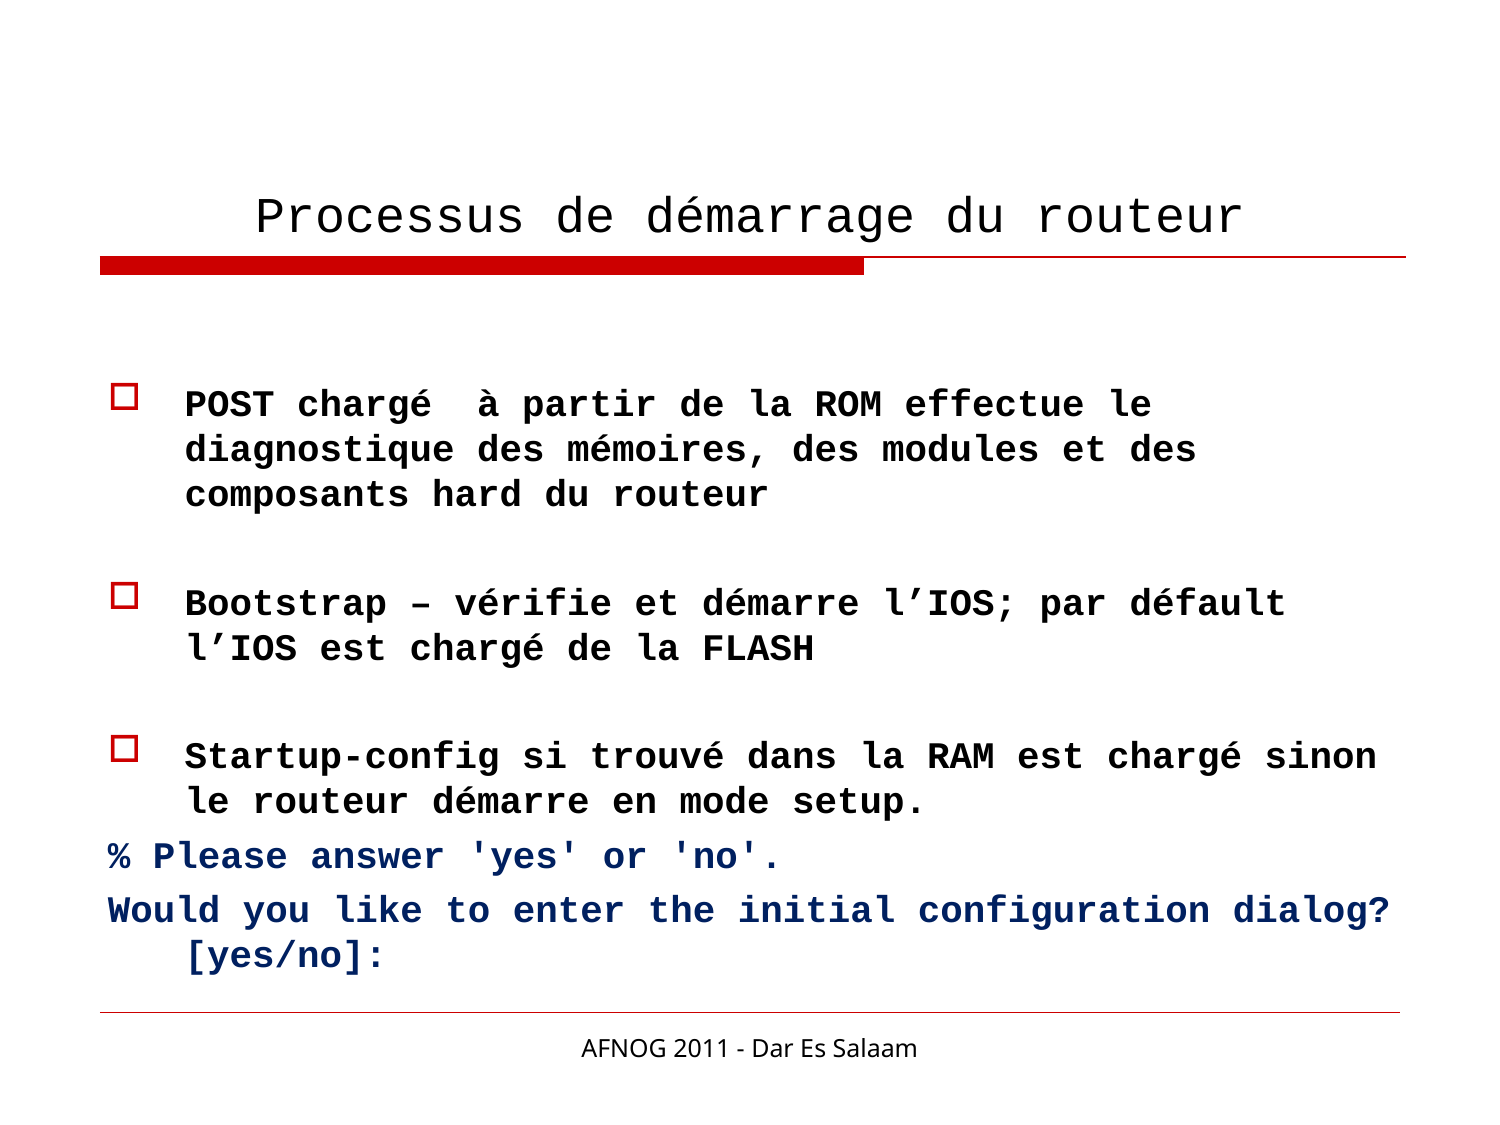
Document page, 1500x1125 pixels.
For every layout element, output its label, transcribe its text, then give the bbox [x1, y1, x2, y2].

title Processus de démarrage du routeur [94, 49, 1407, 250]
list POST chargé à partir de la ROM effectue le diagnostique des mémoires, des modules et des composants hard du routeur Bootstrap – vérifie et démarre l’IOS; par défault l’IOS est chargé de la FLASH Startup-config si trouvé dans la RAM est chargé sinon le routeur démarre en mode setup. % Please answer 'yes' or 'no'. Would you like to enter the initial configuration dialog? [yes/no]: [92, 287, 1406, 1037]
text_box AFNOG 2011 - Dar Es Salaam [512, 1024, 988, 1103]
